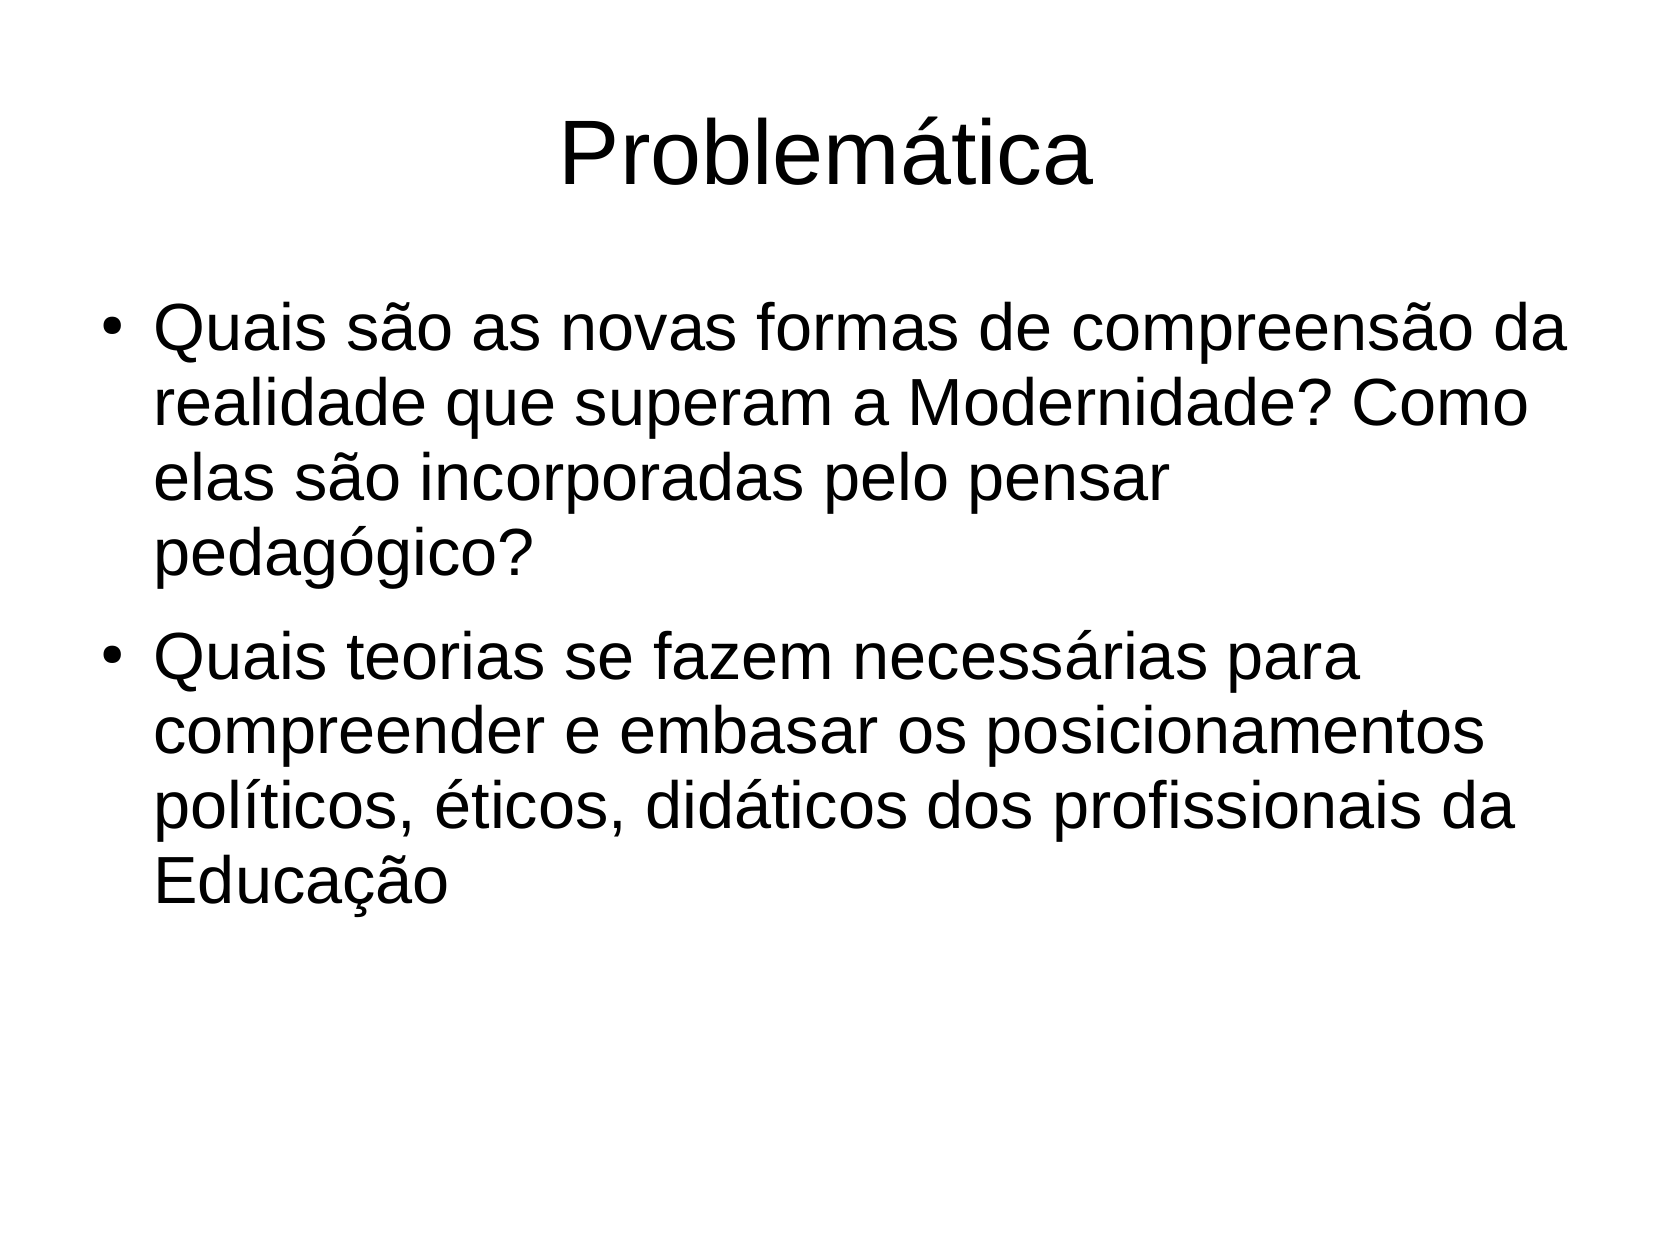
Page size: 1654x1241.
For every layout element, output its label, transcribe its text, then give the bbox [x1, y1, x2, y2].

title Problemática [82, 49, 1571, 257]
list Quais são as novas formas de compreensão da realidade que superam a Modernidade? Como elas são incorporadas pelo pensar pedagógico? Quais teorias se fazem necessárias para compreender e embasar os posicionamentos políticos, éticos, didáticos dos profissionais da Educação [82, 290, 1571, 1010]
